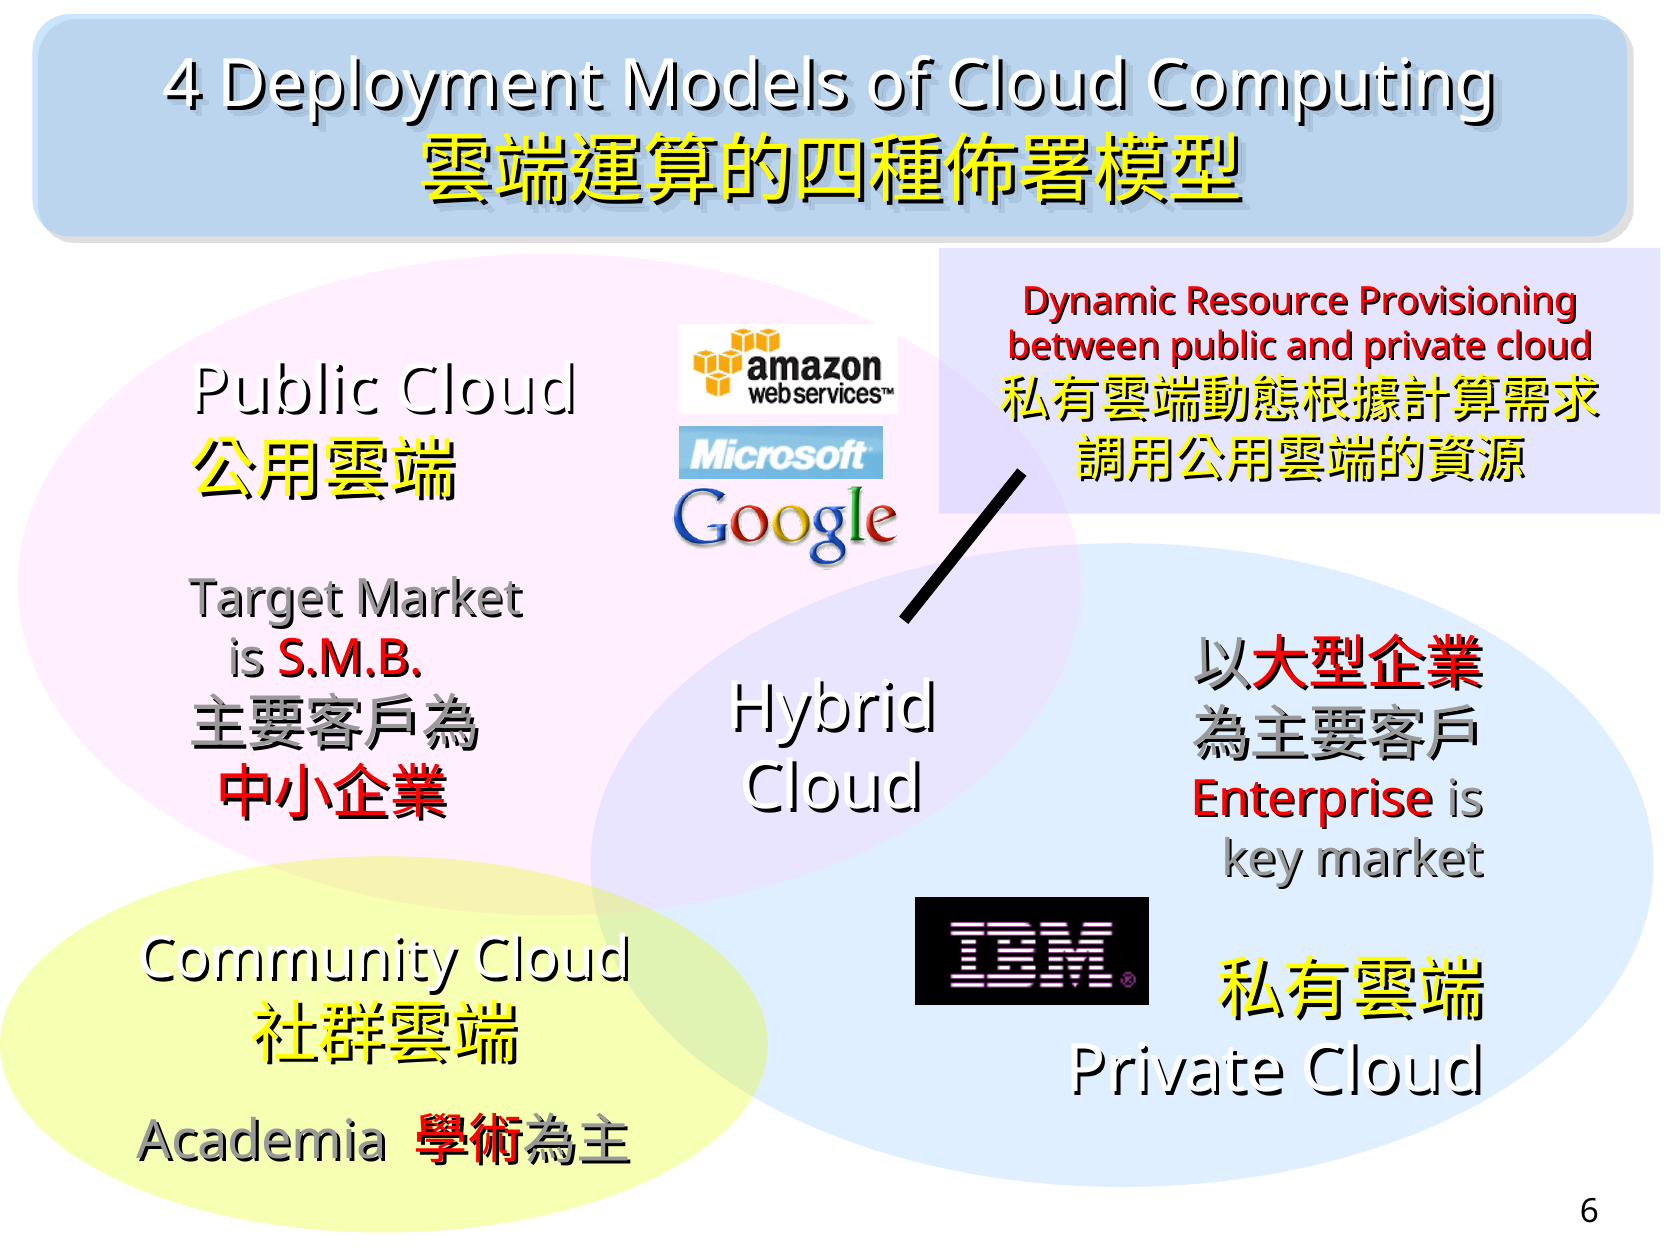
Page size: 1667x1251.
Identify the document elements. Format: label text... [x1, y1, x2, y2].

text_box Public Cloud 公用雲端 Target Market is S.M.B. 主要客戶為 中小企業 [17, 253, 1081, 909]
text_box 4 Deployment Models of Cloud Computing 雲端運算的四種佈署模型 [32, 14, 1628, 237]
picture [679, 324, 898, 414]
text_box Dynamic Resource Provisioning between public and private cloud 私有雲端動態根據計算需求 調用公用雲端的資源 [938, 247, 1661, 514]
text_box Hybrid Cloud [569, 654, 1093, 830]
picture [915, 897, 1149, 1005]
text_box Community Cloud 社群雲端 Academia 學術為主 [0, 856, 768, 1233]
picture [667, 484, 904, 571]
text_box 以大型企業 為主要客戶 Enterprise is key market 私有雲端 Private Cloud [653, 543, 1654, 1188]
picture [679, 426, 883, 479]
